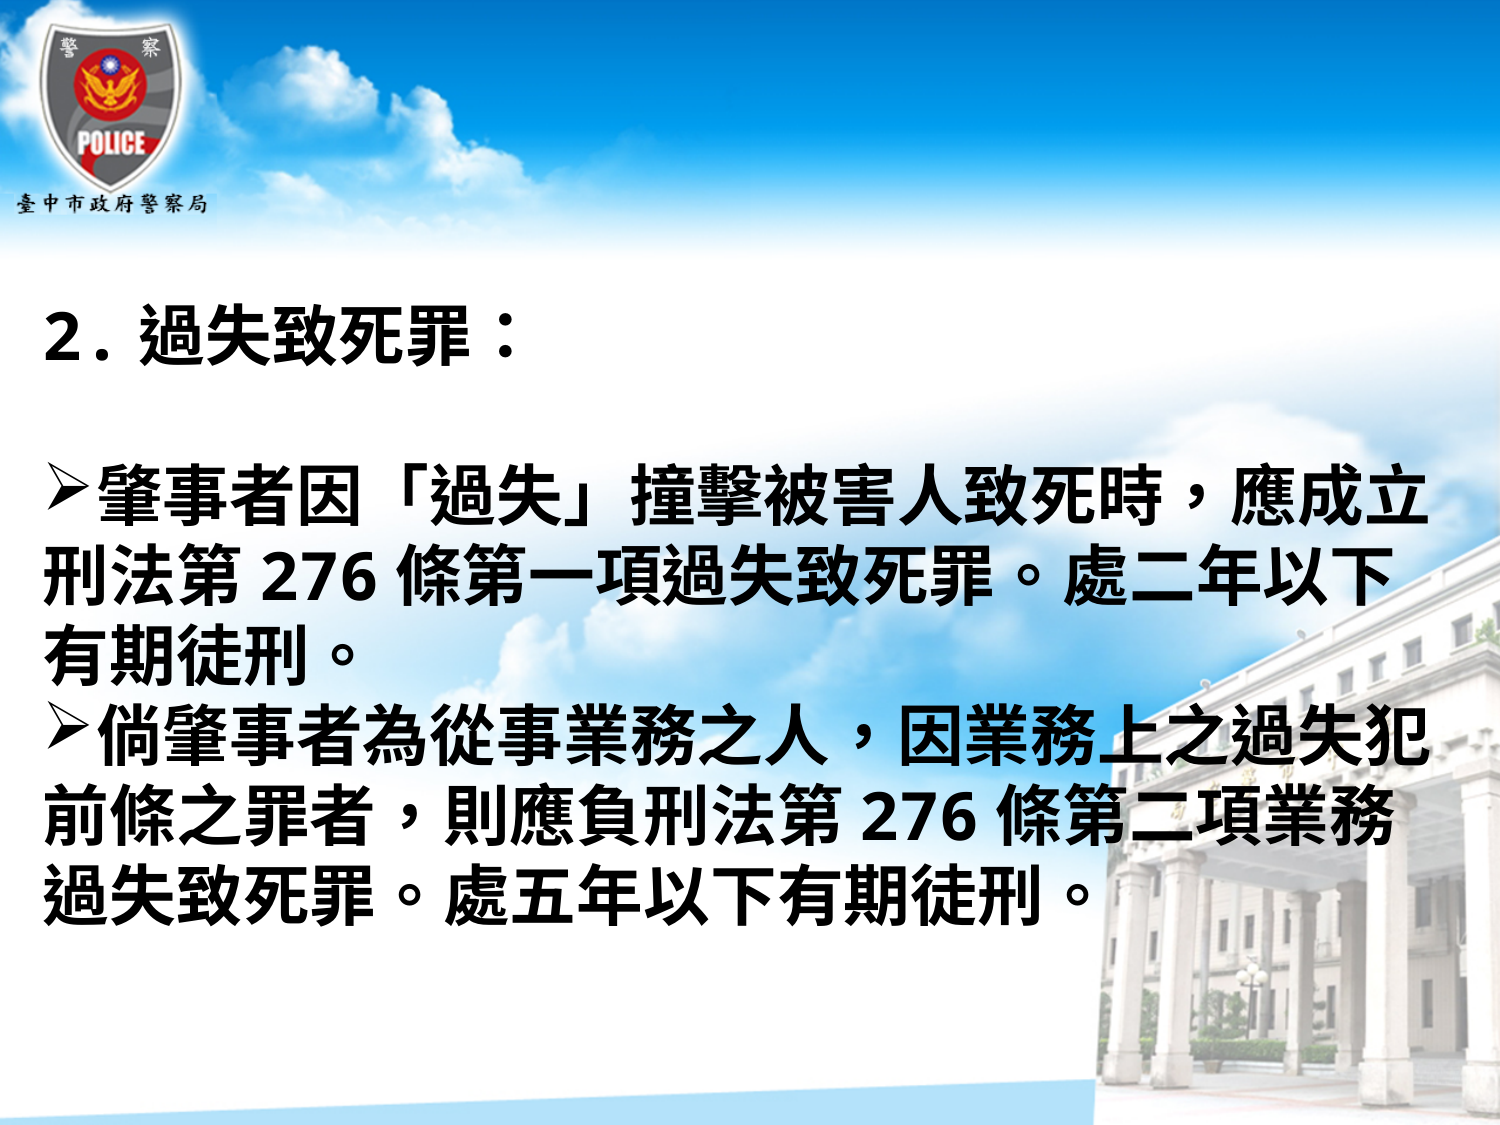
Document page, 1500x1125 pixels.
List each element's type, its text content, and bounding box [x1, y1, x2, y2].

text_box 2.過失致死罪： 肇事者因「過失」撞擊被害人致死時，應成立刑法第276條第一項過失致死罪。處二年以下有期徒刑。 倘肇事者為從事業務之人，因業務上之過失犯前條之罪者，則應負刑法第276條第二項業務過失致死罪。處五年以下有期徒刑。 [28, 286, 1472, 1125]
picture [0, 0, 1500, 1125]
